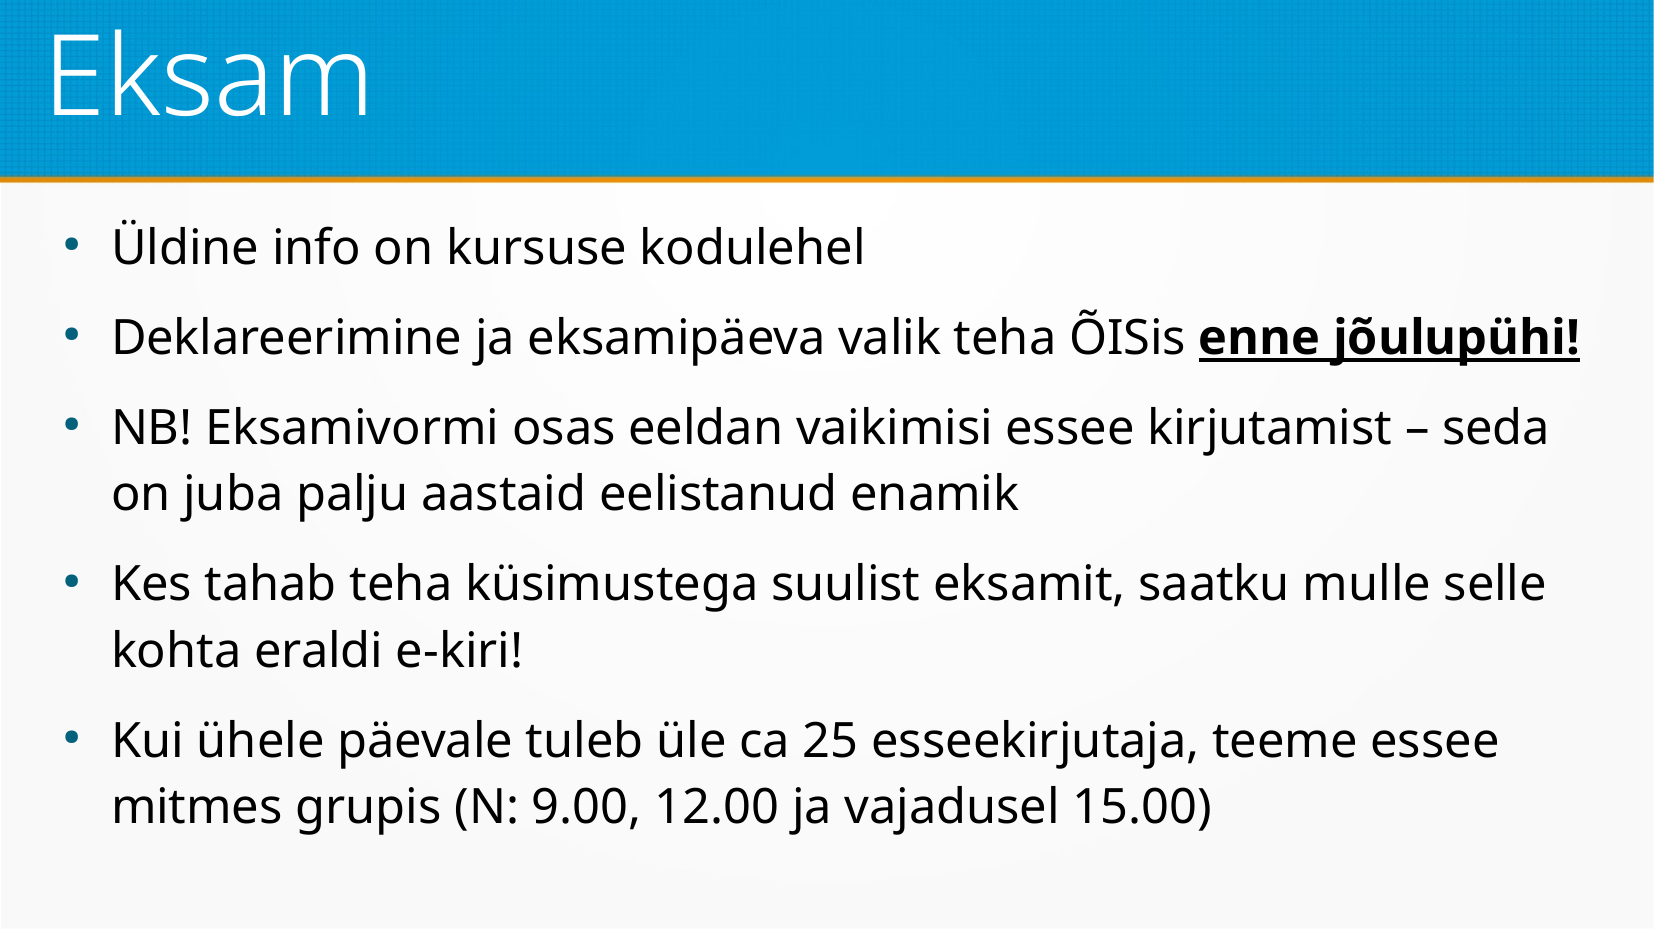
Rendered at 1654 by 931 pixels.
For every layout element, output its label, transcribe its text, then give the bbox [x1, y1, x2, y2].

picture [0, 175, 1654, 931]
list Üldine info on kursuse kodulehel Deklareerimine ja eksamipäeva valik teha ÕISis enne jõulupühi! NB! Eksamivormi osas eeldan vaikimisi essee kirjutamist – seda on juba palju aastaid eelistanud enamik Kes tahab teha küsimustega suulist eksamit, saatku mulle selle kohta eraldi e-kiri! Kui ühele päevale tuleb üle ca 25 esseekirjutaja, teeme essee mitmes grupis (N: 9.00, 12.00 ja vajadusel 15.00) [47, 212, 1607, 902]
title Eksam [43, 0, 1619, 149]
